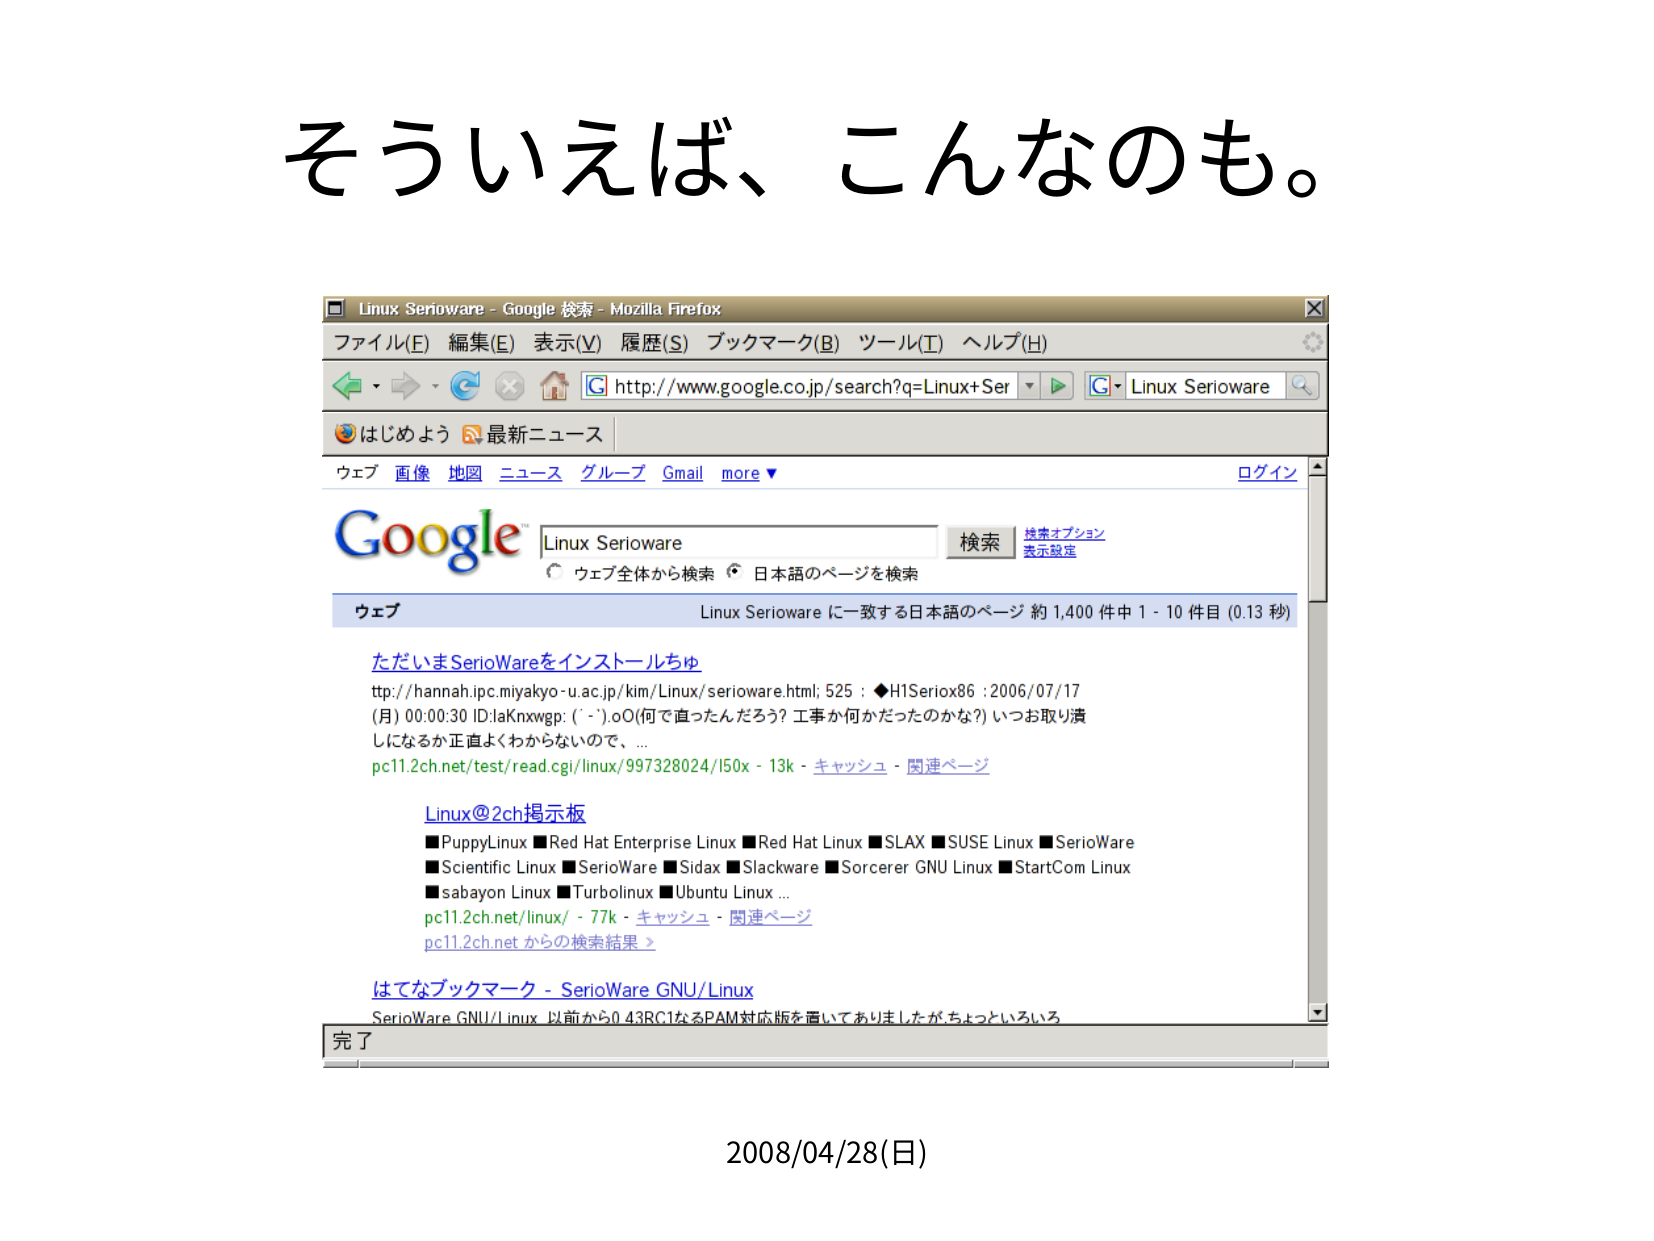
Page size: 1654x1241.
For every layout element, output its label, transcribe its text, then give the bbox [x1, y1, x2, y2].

picture [322, 295, 1329, 1068]
title そういえば、こんなのも。 [82, 56, 1571, 250]
